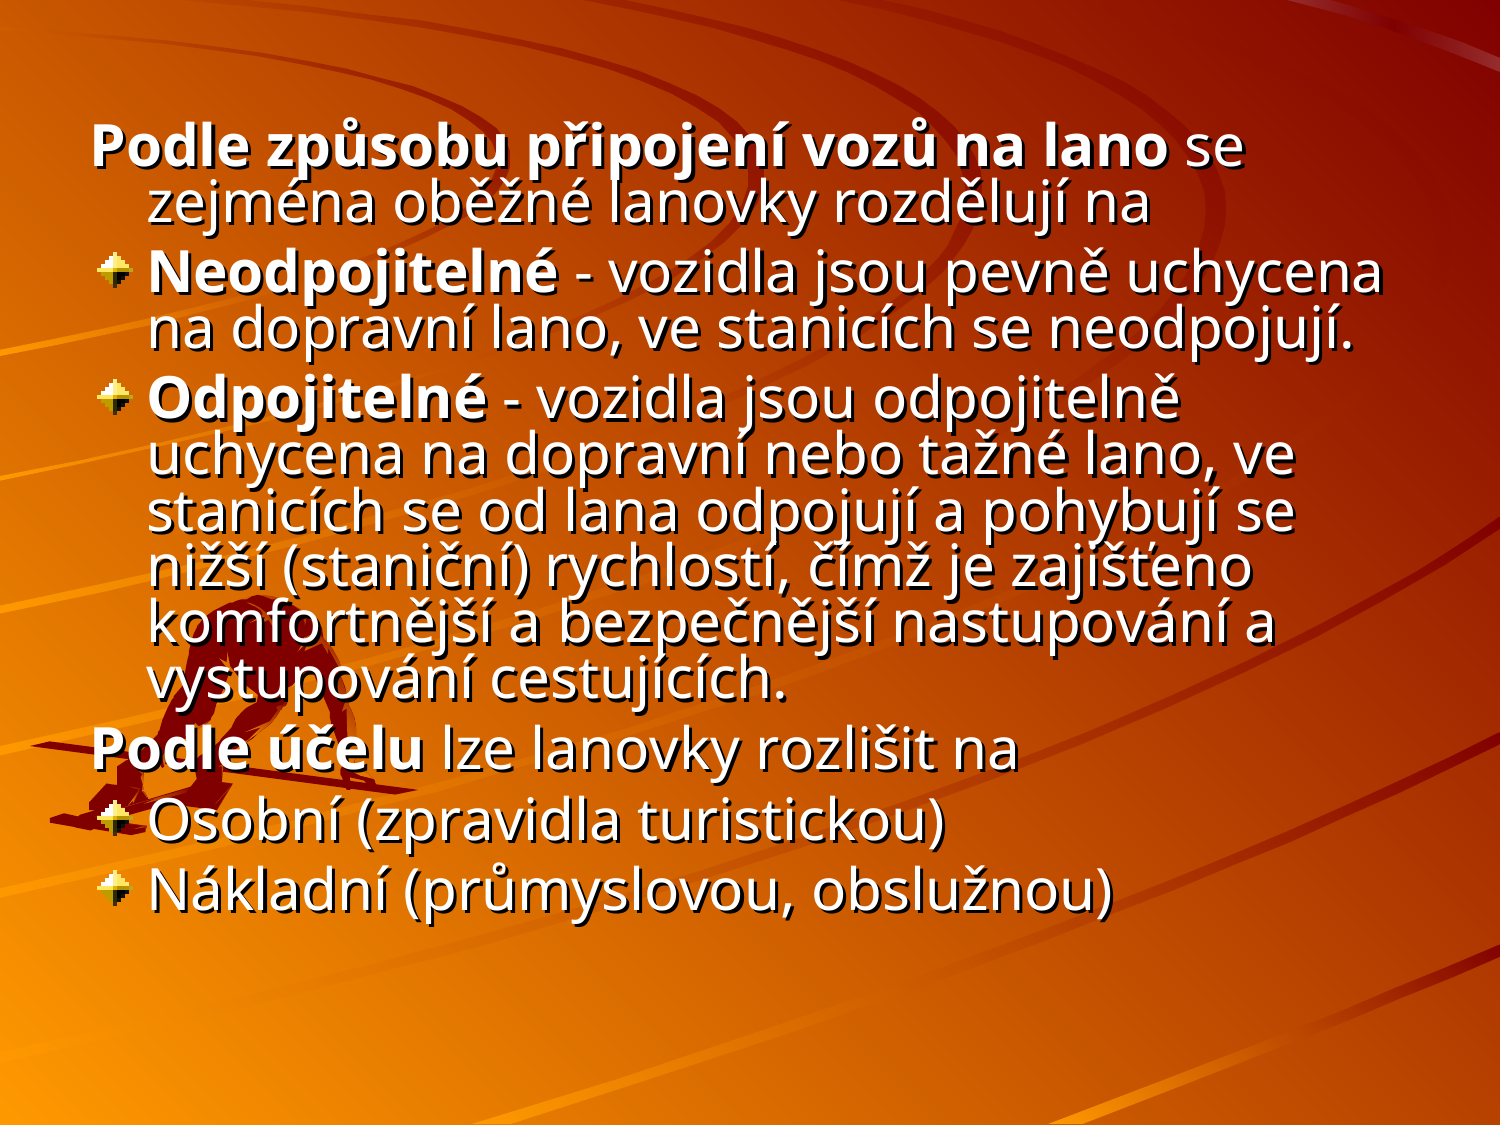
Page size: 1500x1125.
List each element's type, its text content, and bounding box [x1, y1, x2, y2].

list Podle způsobu připojení vozů na lano se zejména oběžné lanovky rozdělují na Neodpojitelné - vozidla jsou pevně uchycena na dopravní lano, ve stanicích se neodpojují. Odpojitelné - vozidla jsou odpojitelně uchycena na dopravní nebo tažné lano, ve stanicích se od lana odpojují a pohybují se nižší (staniční) rychlostí, čímž je zajišťeno komfortnější a bezpečnější nastupování a vystupování cestujících. Podle účelu lze lanovky rozlišit na Osobní (zpravidla turistickou) Nákladní (průmyslovou, obslužnou) [75, 113, 1426, 1056]
